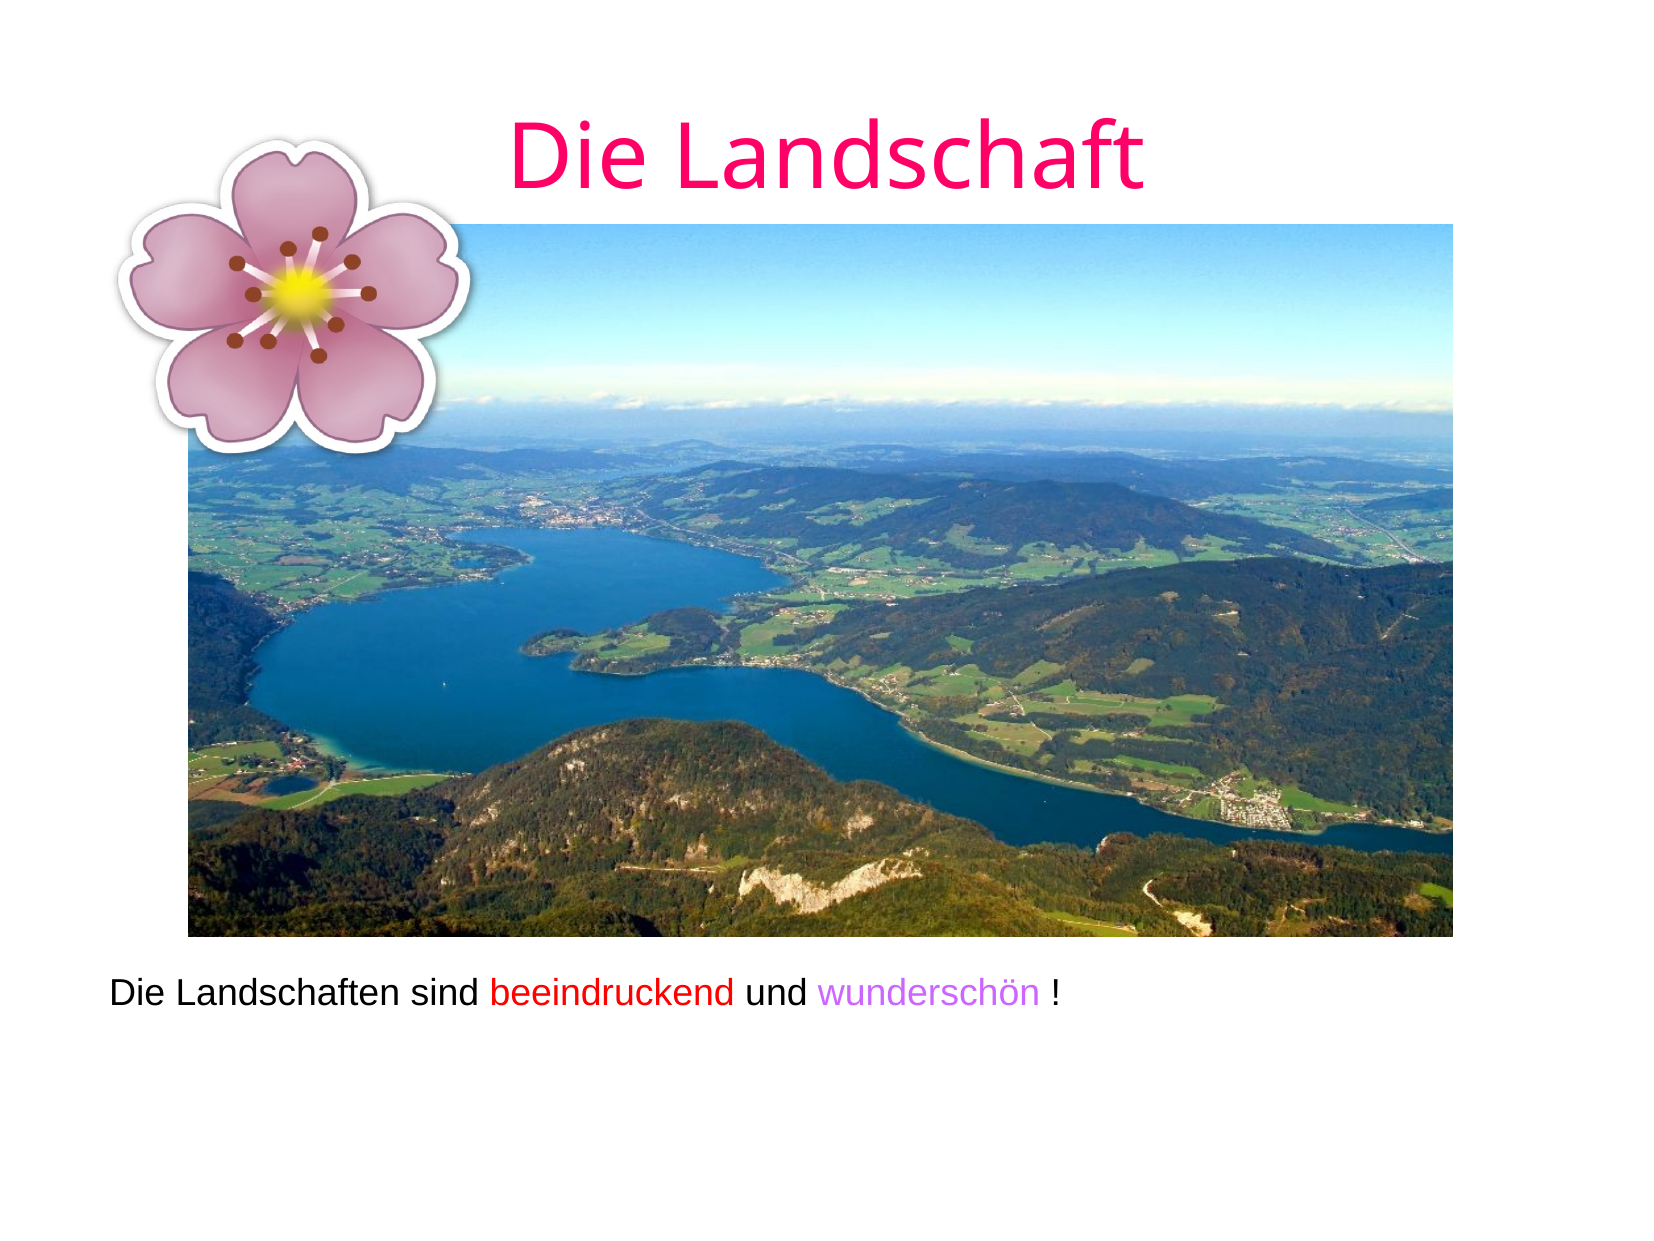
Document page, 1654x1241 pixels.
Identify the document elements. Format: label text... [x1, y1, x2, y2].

picture [106, 129, 1453, 937]
text_box Die Landschaften sind beeindruckend und wunderschön ! [94, 964, 1536, 1063]
picture [703, 706, 719, 710]
picture [731, 706, 741, 711]
title Die Landschaft [82, 49, 1571, 257]
